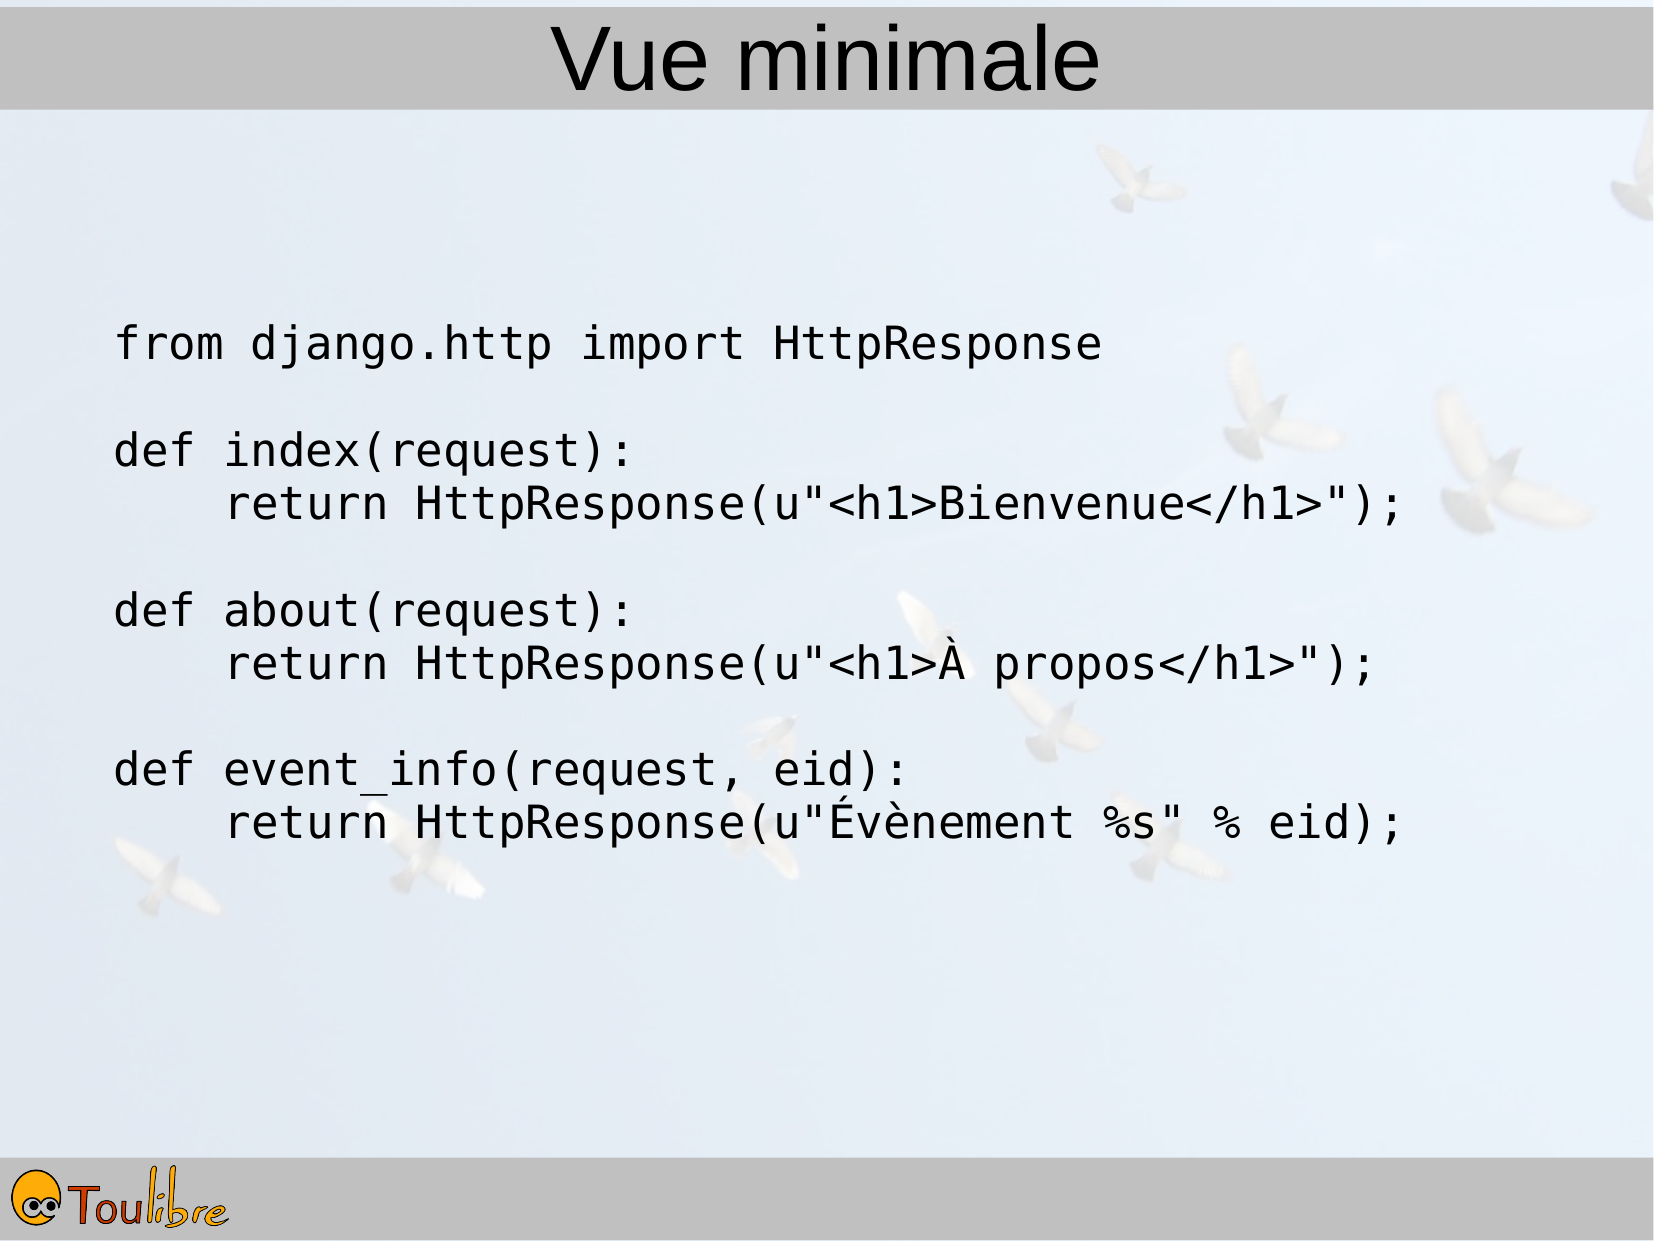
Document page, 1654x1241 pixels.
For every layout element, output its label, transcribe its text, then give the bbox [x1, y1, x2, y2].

text_box from django.http import HttpResponse def index(request): return HttpResponse(u"<h1>Bienvenue</h1>"); def about(request): return HttpResponse(u"<h1>À propos</h1>"); def event_info(request, eid): return HttpResponse(u"Évènement %s" % eid); [98, 309, 1500, 858]
title Vue minimale [0, 7, 1654, 110]
picture [11, 1165, 229, 1228]
